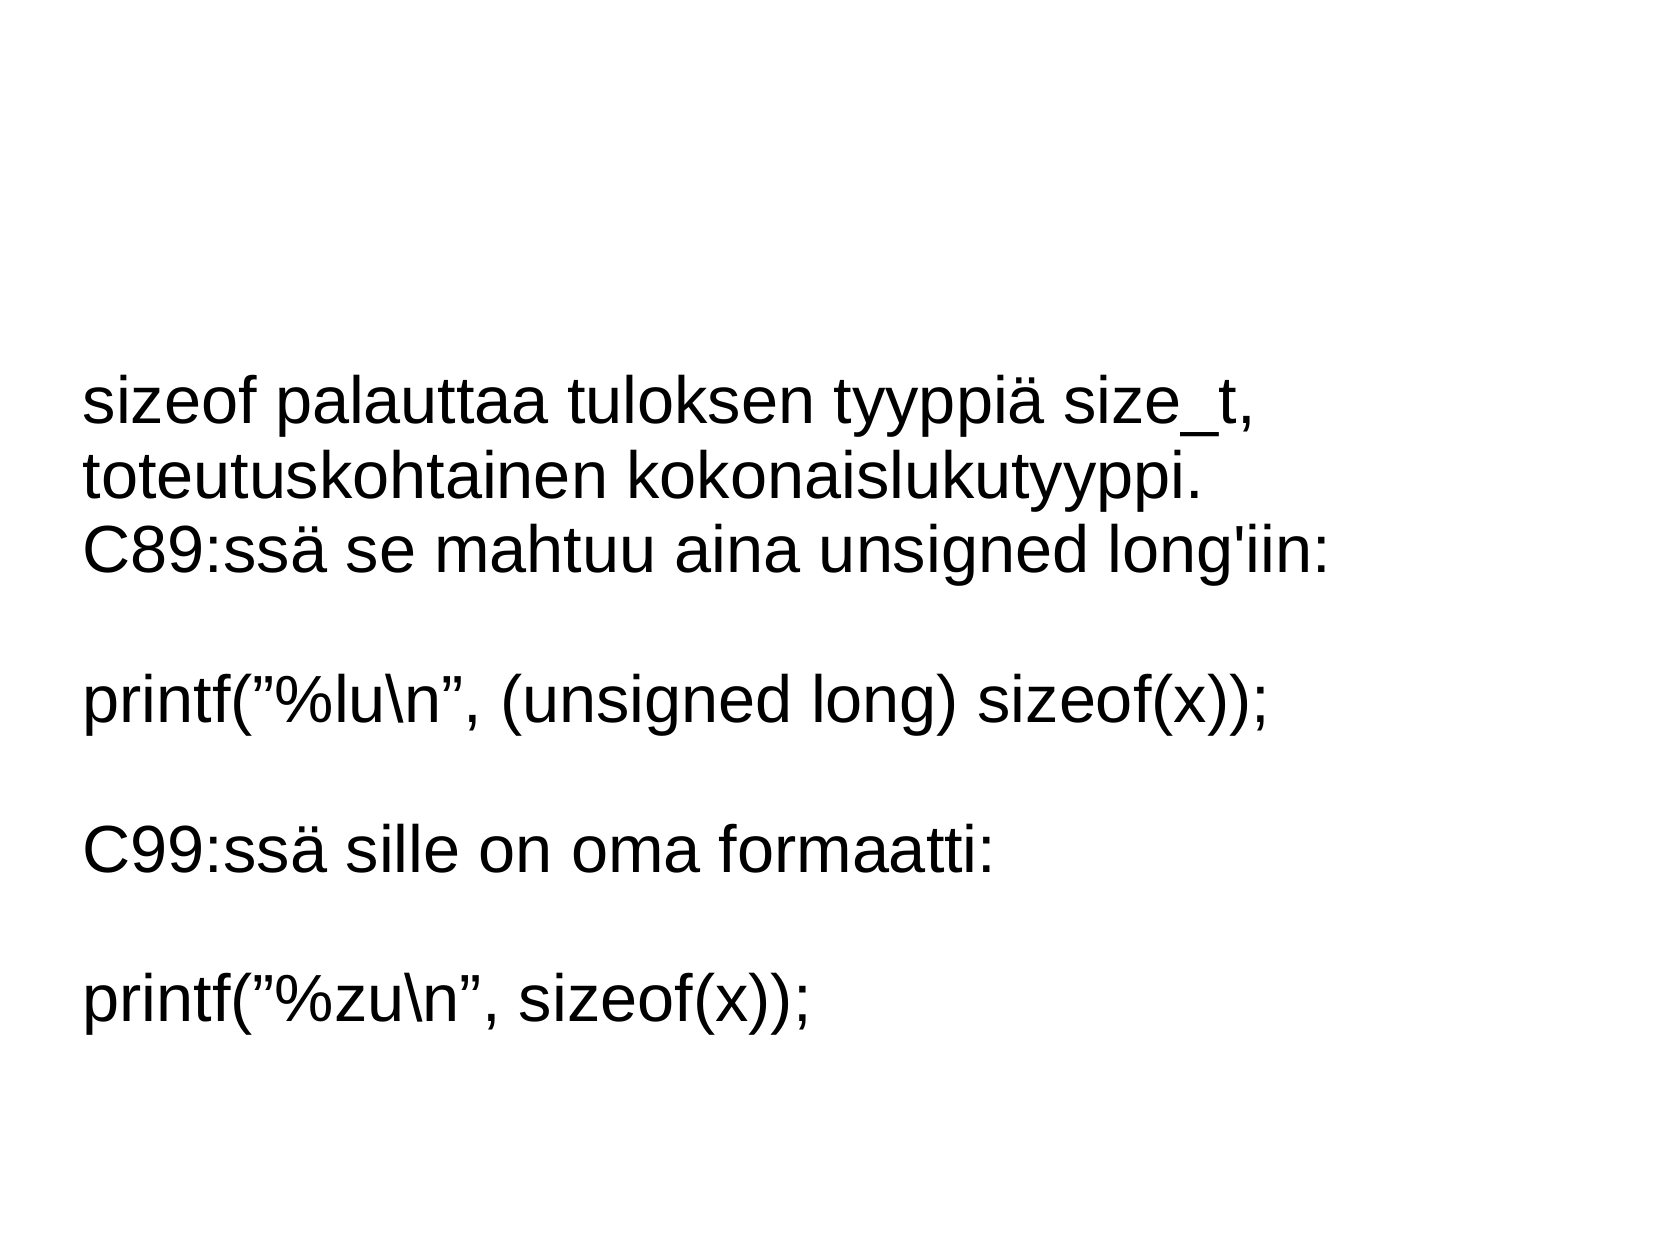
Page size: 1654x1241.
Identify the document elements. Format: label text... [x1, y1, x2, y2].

text_box sizeof palauttaa tuloksen tyyppiä size_t, toteutuskohtainen kokonaislukutyyppi. C89:ssä se mahtuu aina unsigned long'iin: printf(”%lu\n”, (unsigned long) sizeof(x)); C99:ssä sille on oma formaatti: printf(”%zu\n”, sizeof(x)); [82, 297, 1571, 1102]
